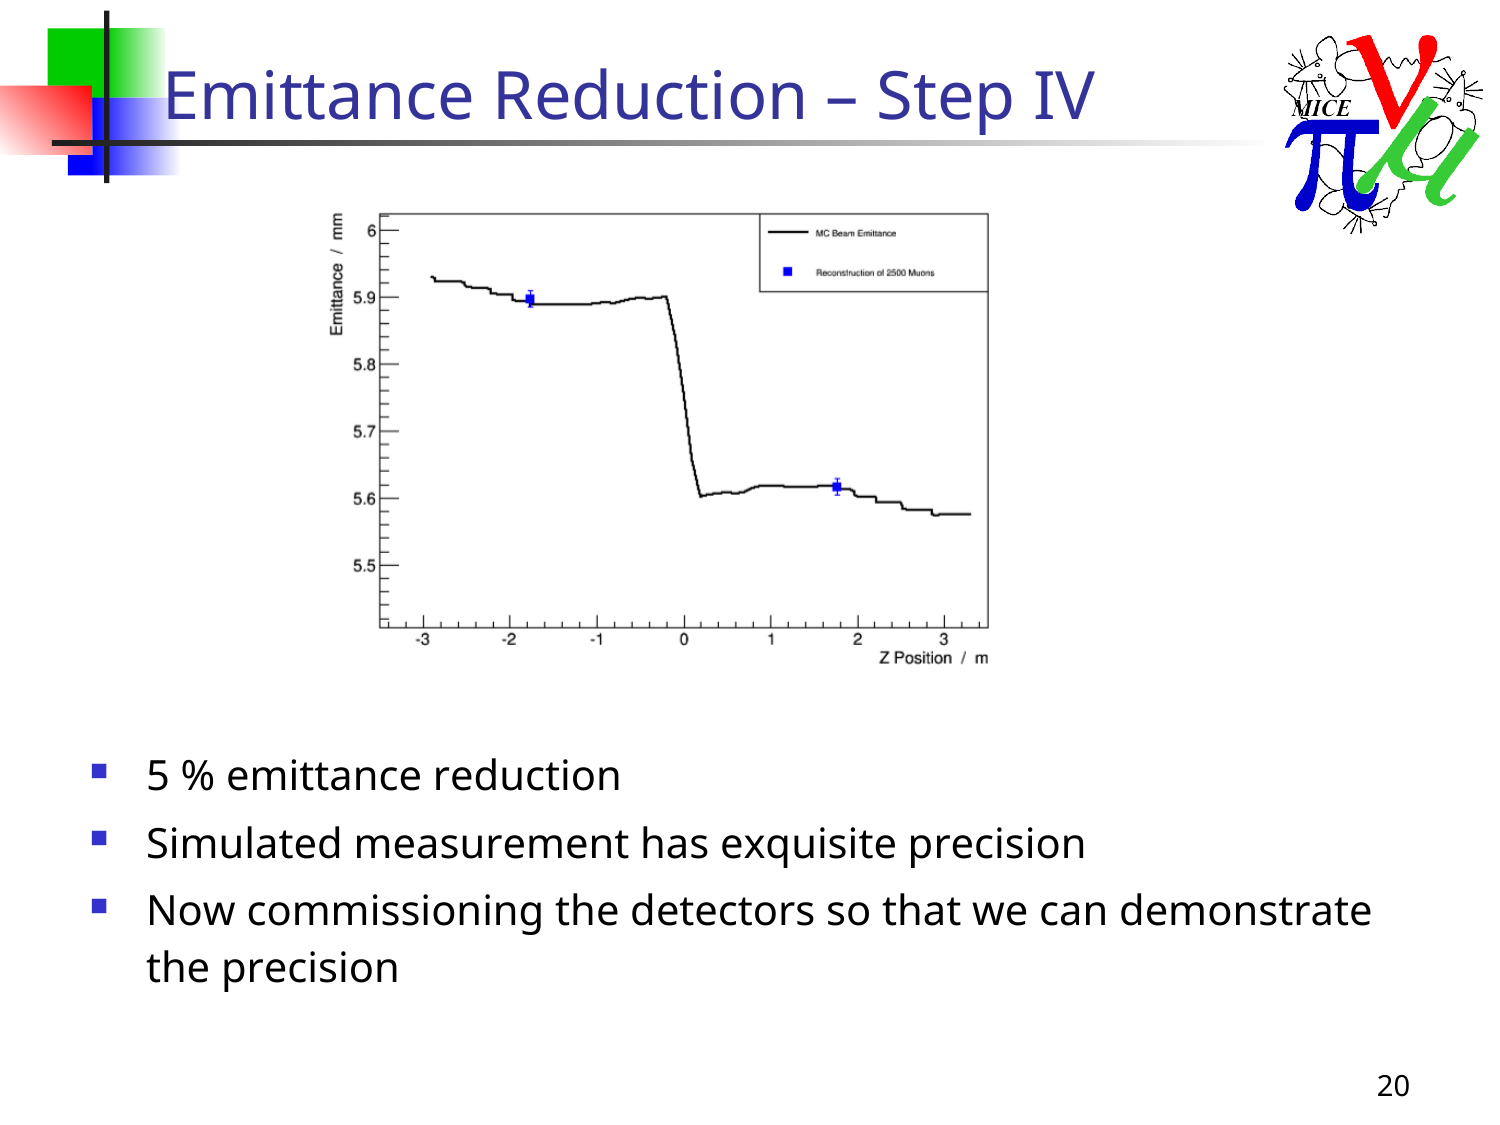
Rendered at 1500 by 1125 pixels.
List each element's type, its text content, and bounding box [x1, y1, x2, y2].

list 5 % emittance reduction Simulated measurement has exquisite precision Now commissioning the detectors so that we can demonstrate the precision [75, 738, 1418, 1125]
title Emittance Reduction – Step IV [162, 0, 1441, 188]
picture [303, 162, 1063, 680]
picture [1264, 5, 1500, 251]
